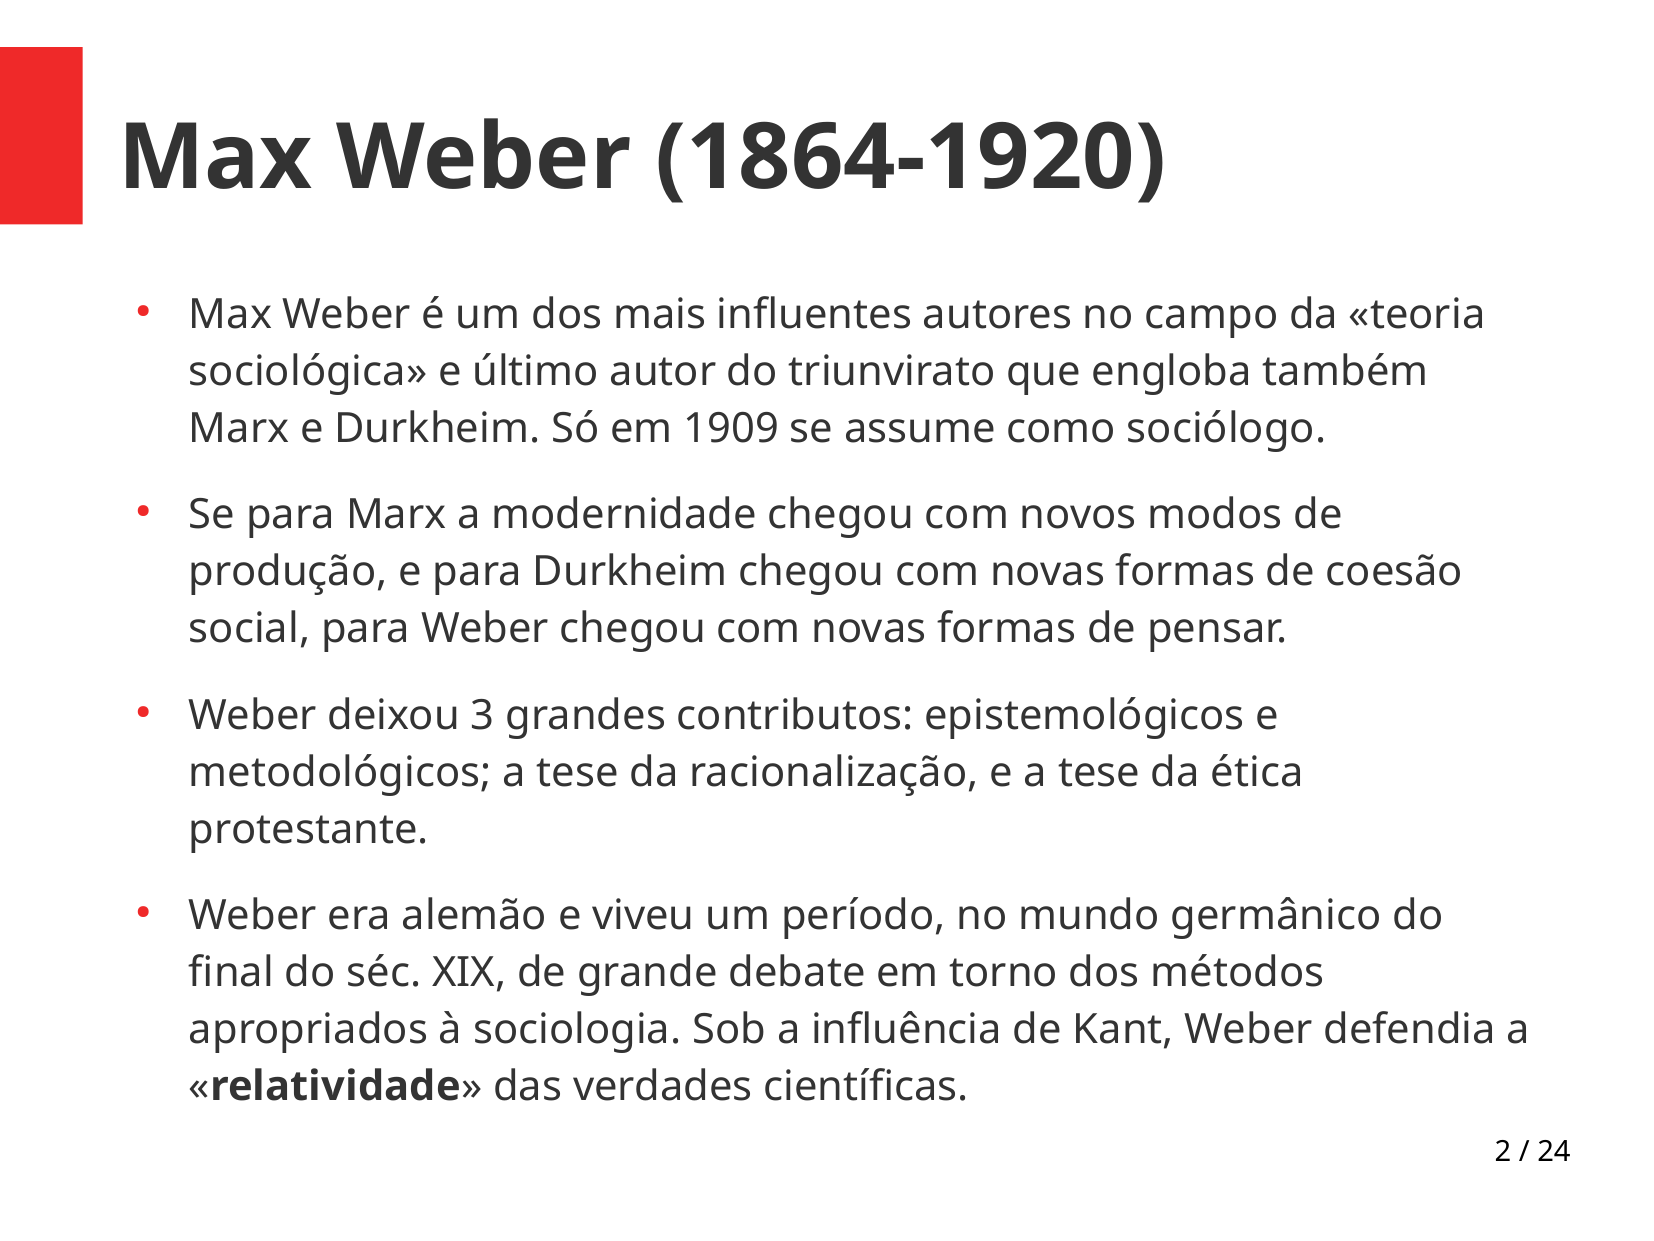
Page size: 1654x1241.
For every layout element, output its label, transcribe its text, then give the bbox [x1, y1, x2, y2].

title Max Weber (1864-1920) [118, 45, 1571, 260]
list Max Weber é um dos mais influentes autores no campo da «teoria sociológica» e último autor do triunvirato que engloba também Marx e Durkheim. Só em 1909 se assume como sociólogo. Se para Marx a modernidade chegou com novos modos de produção, e para Durkheim chegou com novas formas de coesão social, para Weber chegou com novas formas de pensar. Weber deixou 3 grandes contributos: epistemológicos e metodológicos; a tese da racionalização, e a tese da ética protestante. Weber era alemão e viveu um período, no mundo germânico do final do séc. XIX, de grande debate em torno dos métodos apropriados à sociologia. Sob a influência de Kant, Weber defendia a «relatividade» das verdades científicas. [118, 283, 1536, 1003]
